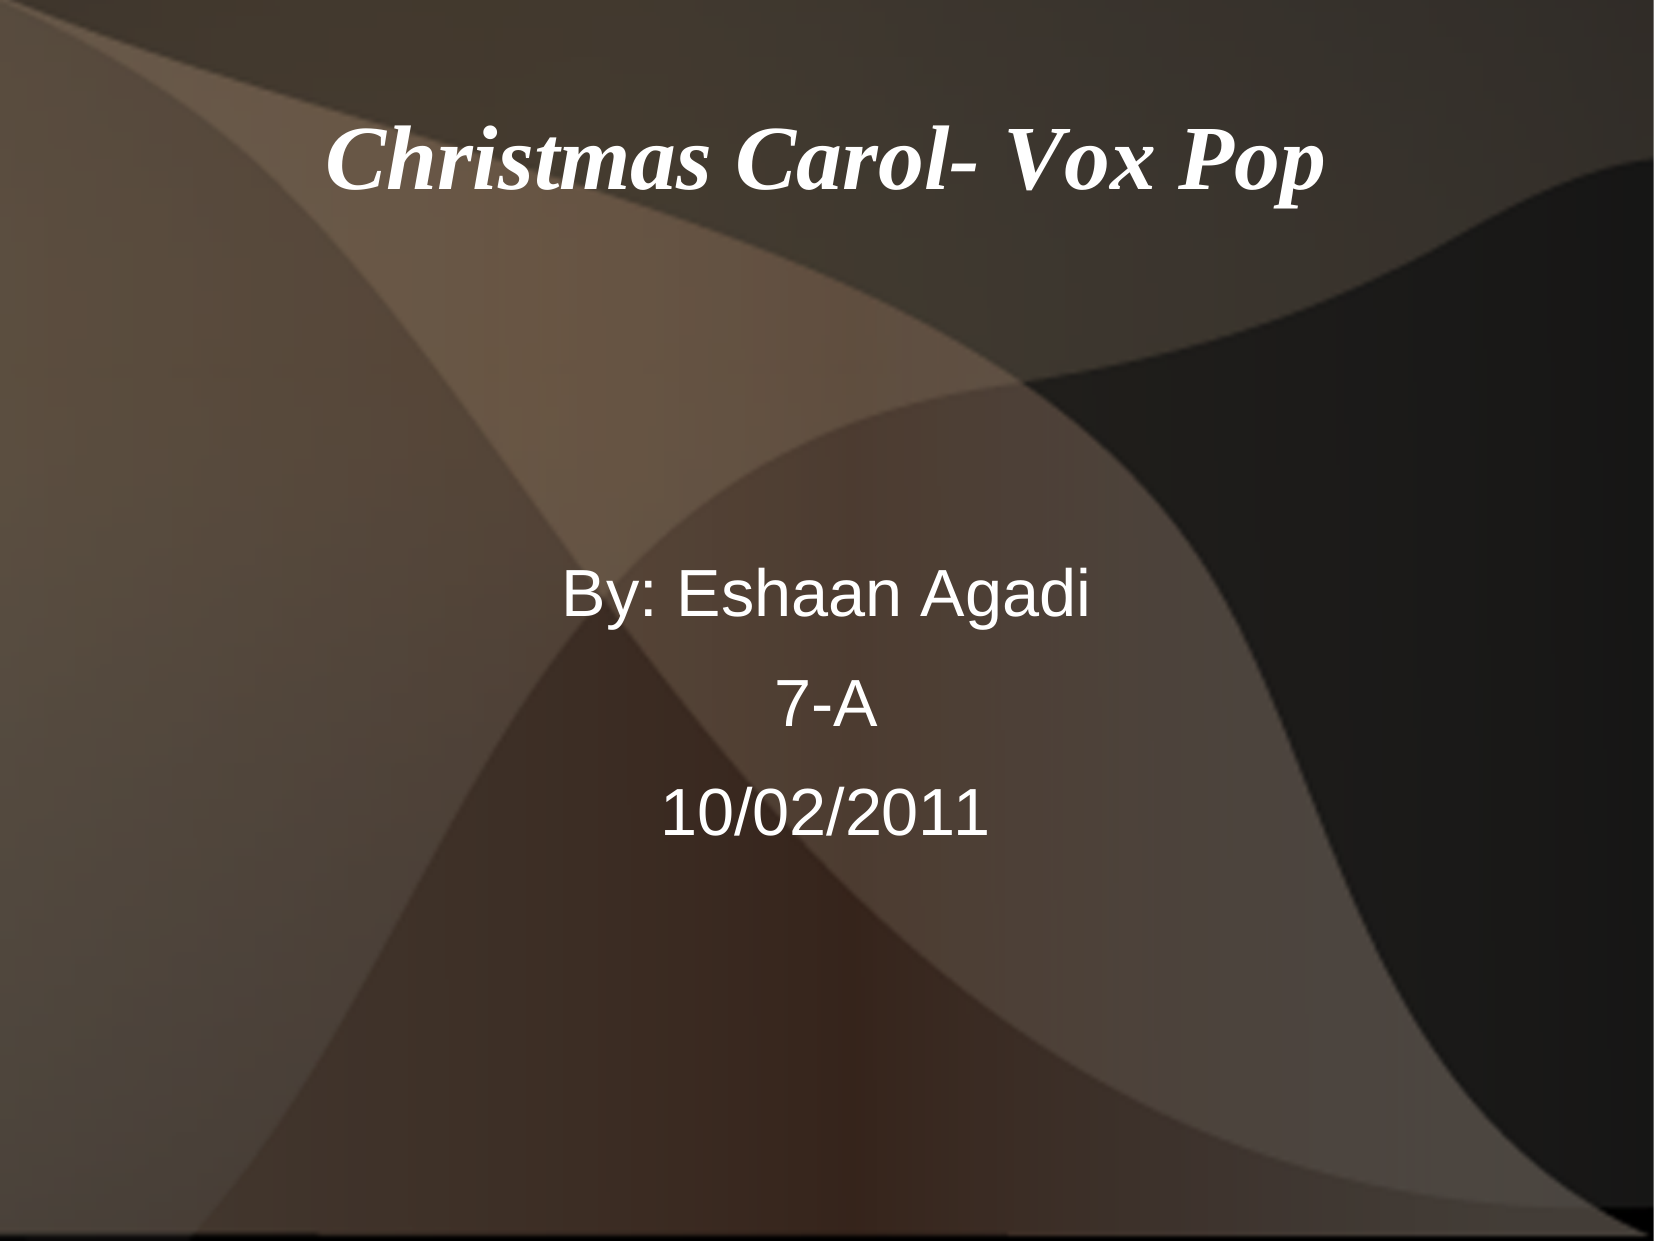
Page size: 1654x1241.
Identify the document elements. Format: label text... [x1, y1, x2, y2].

title Christmas Carol- Vox Pop [82, 49, 1571, 257]
subtitle By: Eshaan Agadi 7-A 10/02/2011 [82, 290, 1571, 1109]
